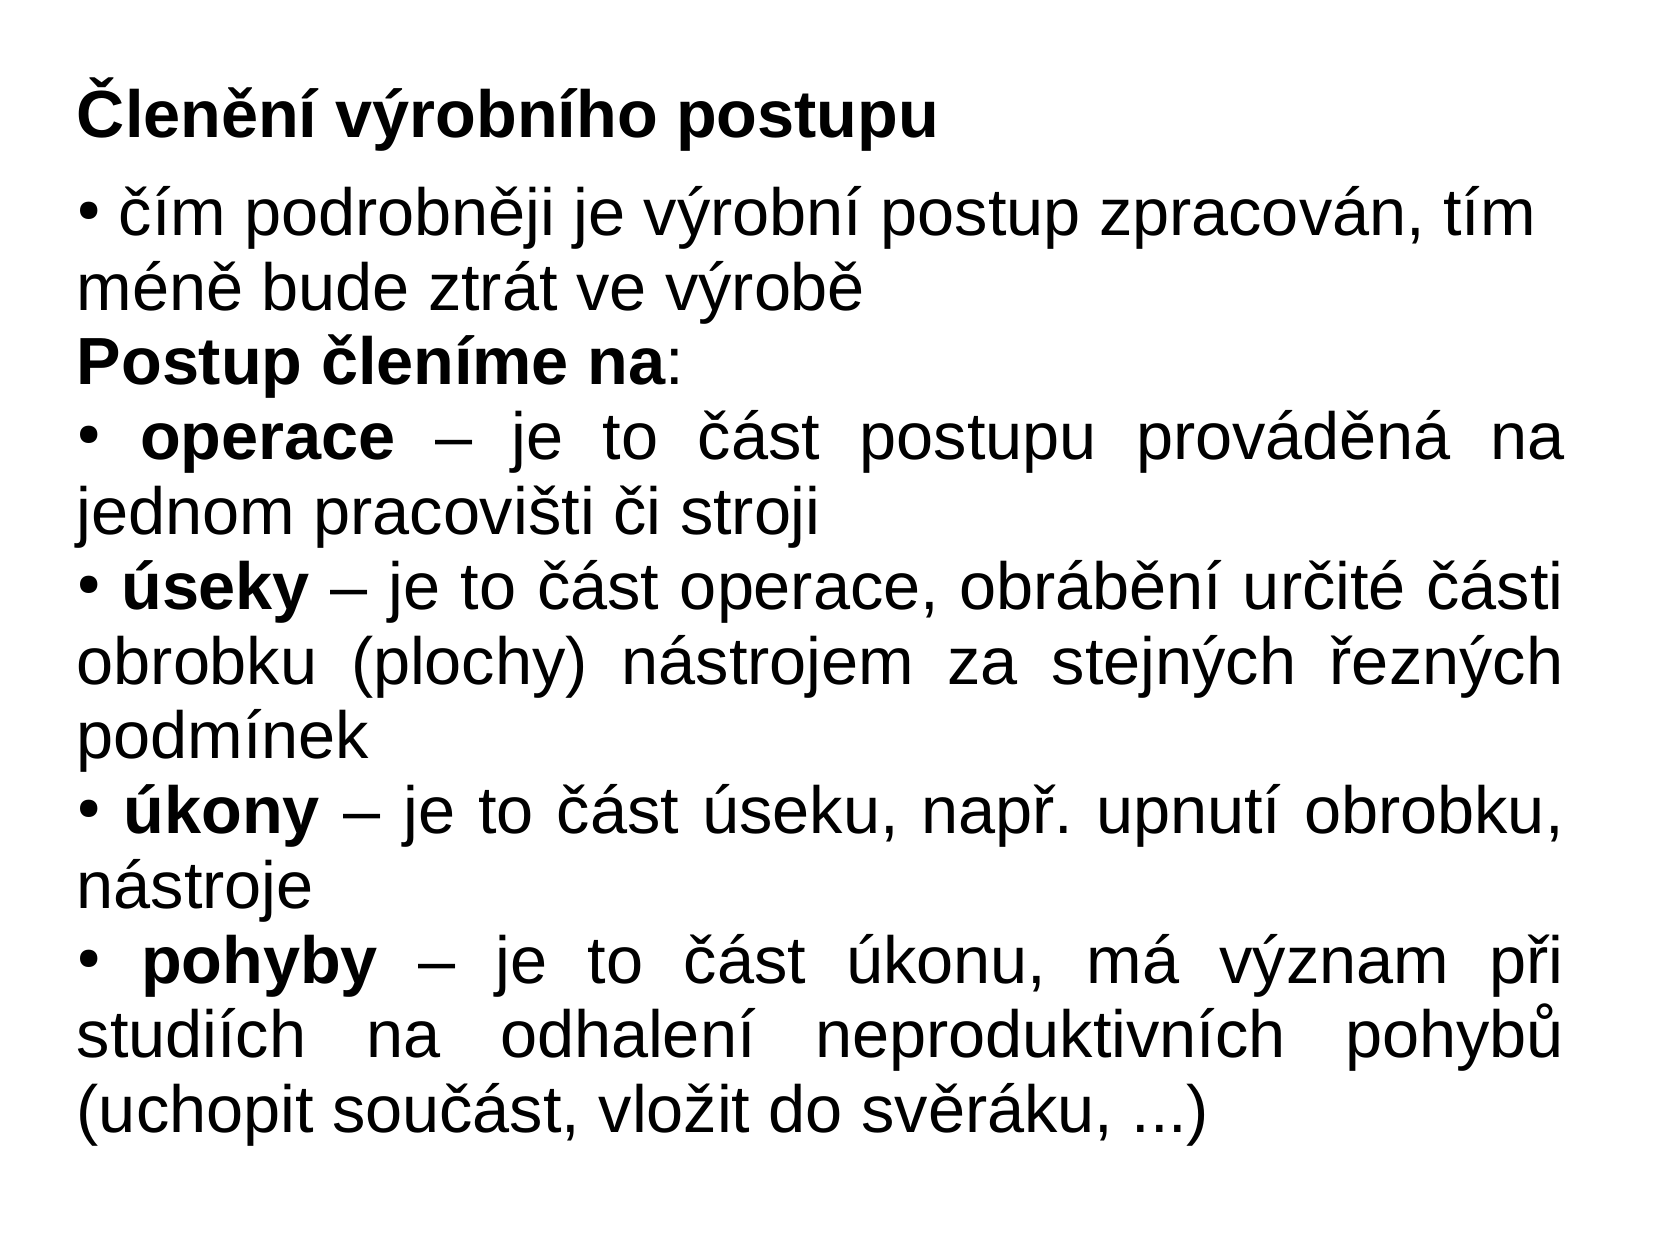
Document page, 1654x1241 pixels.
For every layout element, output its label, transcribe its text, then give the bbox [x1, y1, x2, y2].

subtitle Členění výrobního postupu čím podrobněji je výrobní postup zpracován, tím méně bude ztrát ve výrobě Postup členíme na: operace – je to část postupu prováděná na jednom pracovišti či stroji úseky – je to část operace, obrábění určité části obrobku (plochy) nástrojem za stejných řezných podmínek úkony – je to část úseku, např. upnutí obrobku, nástroje pohyby – je to část úkonu, má význam při studiích na odhalení neproduktivních pohybů (uchopit součást, vložit do svěráku, ...) [76, 59, 1565, 1165]
